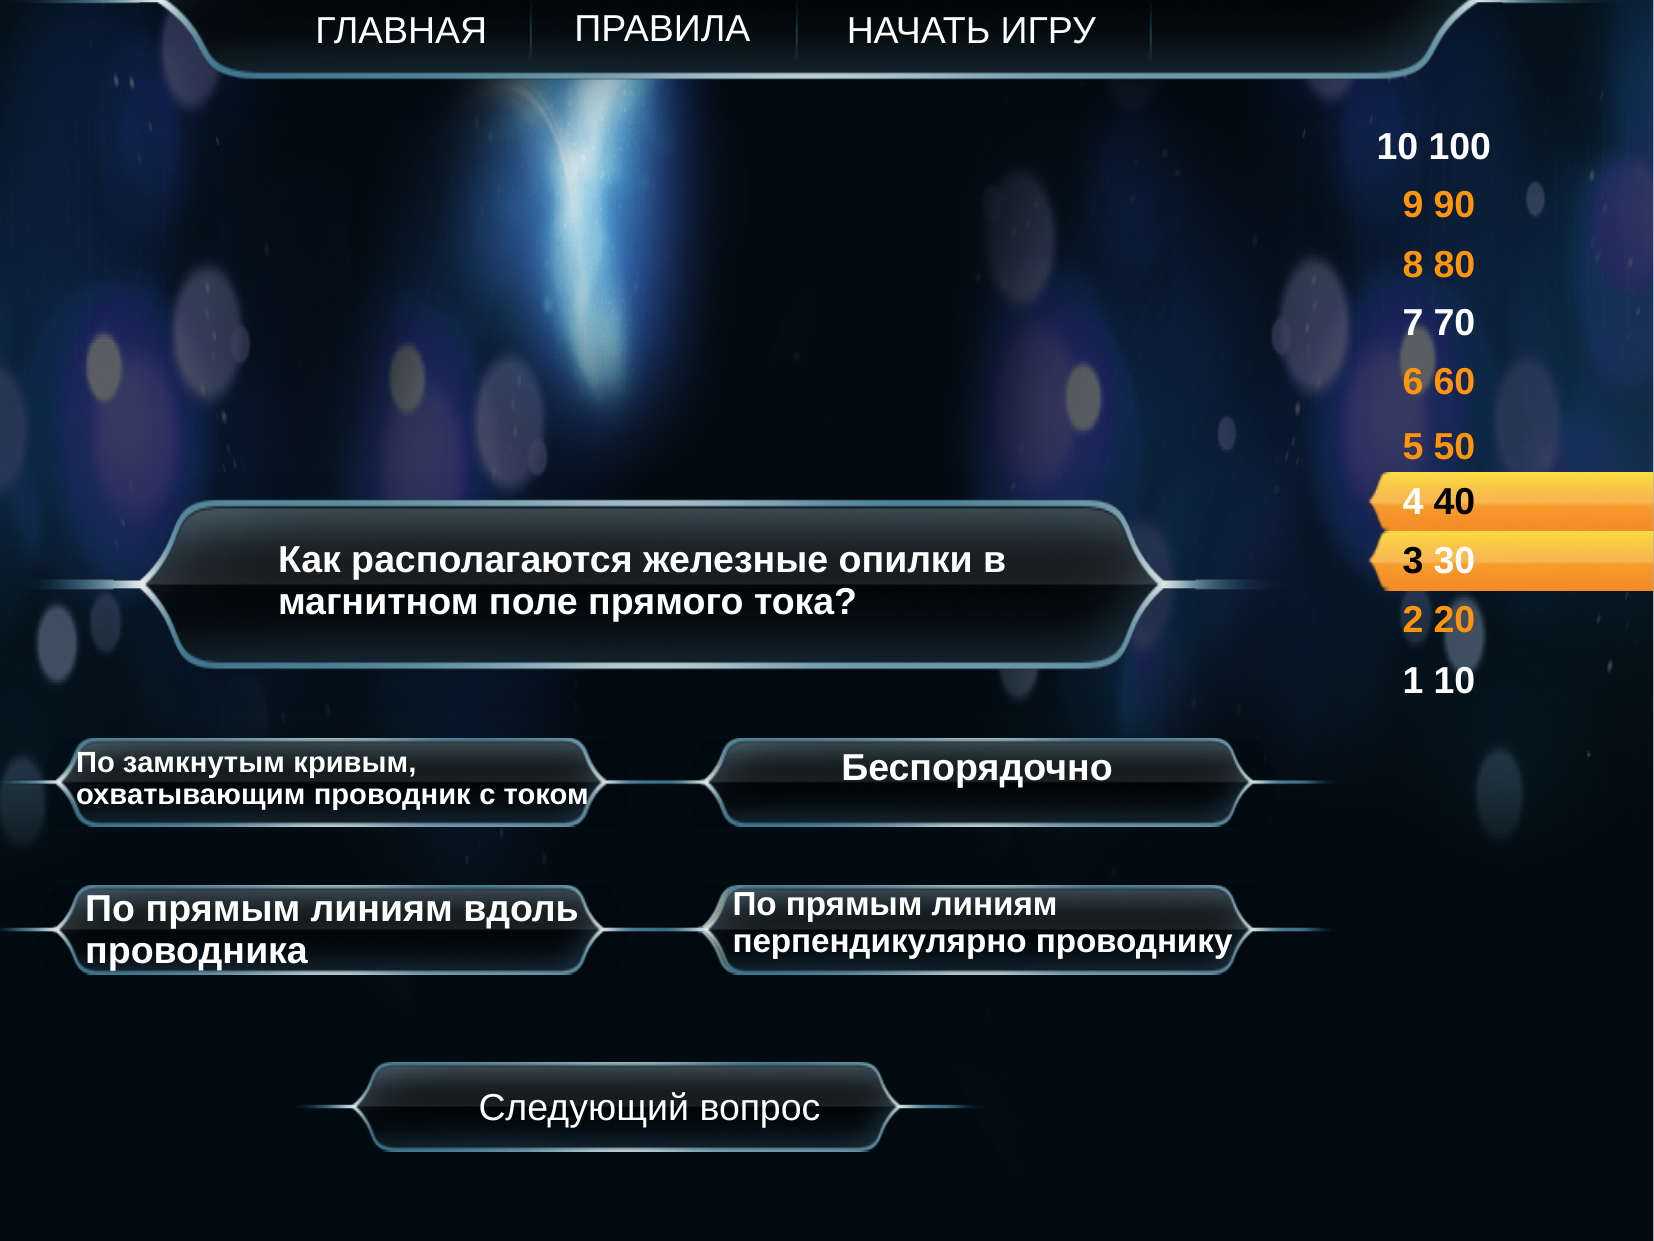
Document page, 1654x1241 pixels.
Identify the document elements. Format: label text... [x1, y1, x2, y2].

text_box 9 90 [1387, 177, 1491, 235]
text_box НАЧАТЬ ИГРУ [832, 2, 1112, 60]
text_box По прямым линиям вдоль проводника [70, 879, 750, 982]
text_box 6 60 [1387, 353, 1491, 412]
text_box Беспорядочно [826, 739, 1128, 798]
text_box 3 30 [1387, 532, 1491, 591]
text_box 4 40 [1387, 473, 1491, 531]
text_box 8 80 [1387, 236, 1491, 295]
text_box 1 10 [1387, 651, 1565, 710]
text_box 7 70 [1387, 295, 1491, 353]
text_box По замкнутым кривым, охватывающим проводник с током [61, 738, 637, 820]
text_box 10 100 [1361, 118, 1506, 177]
text_box 2 20 [1387, 591, 1491, 650]
text_box ПРАВИЛА [559, 0, 766, 57]
text_box ГЛАВНАЯ [300, 2, 502, 60]
text_box [236, 0, 532, 89]
text_box Как располагаются железные опилки в магнитном поле прямого тока? [263, 531, 1063, 633]
text_box 5 50 [1387, 418, 1491, 472]
text_box По прямым линиям перпендикулярно проводнику [717, 878, 1338, 970]
picture [0, 0, 1654, 1241]
